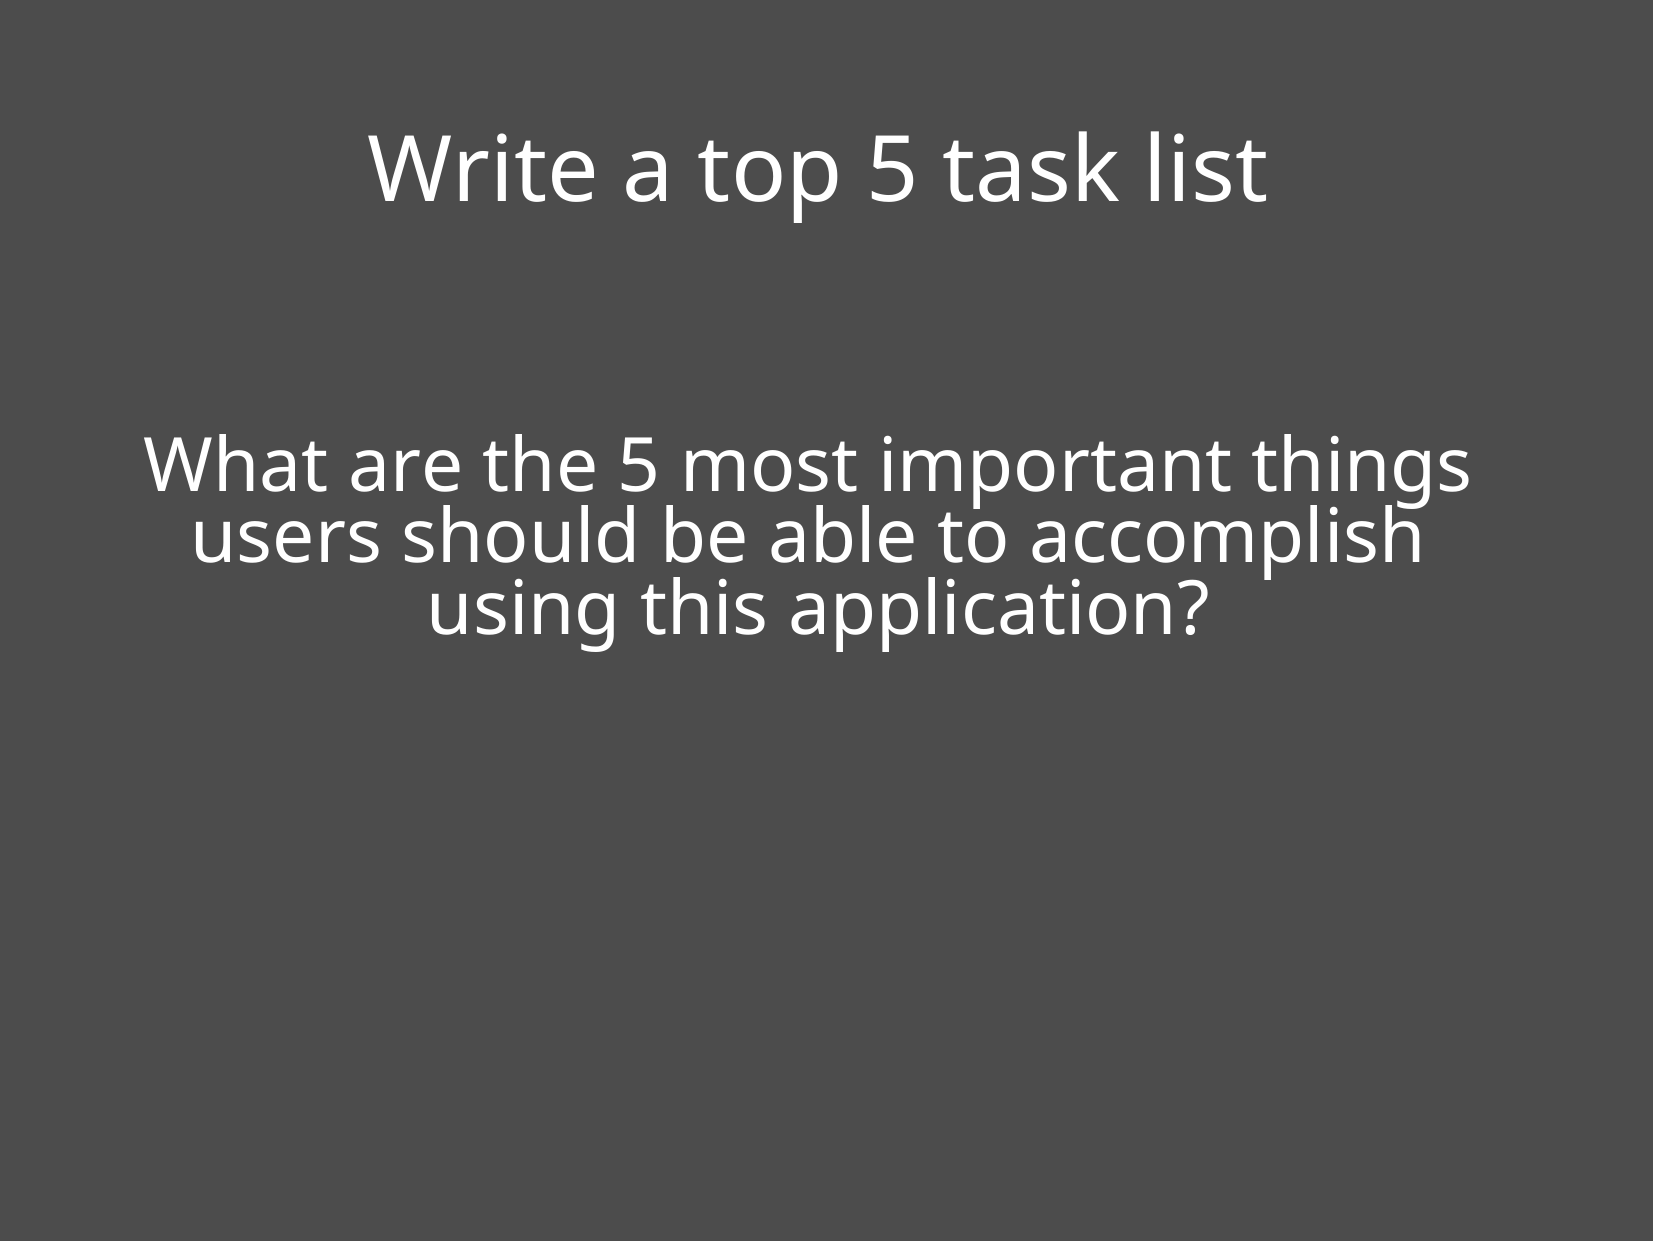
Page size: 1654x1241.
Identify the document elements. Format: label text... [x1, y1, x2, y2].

title What are the 5 most important things users should be able to accomplish using this application? [75, 407, 1562, 676]
title Write a top 5 task list [75, 71, 1562, 279]
